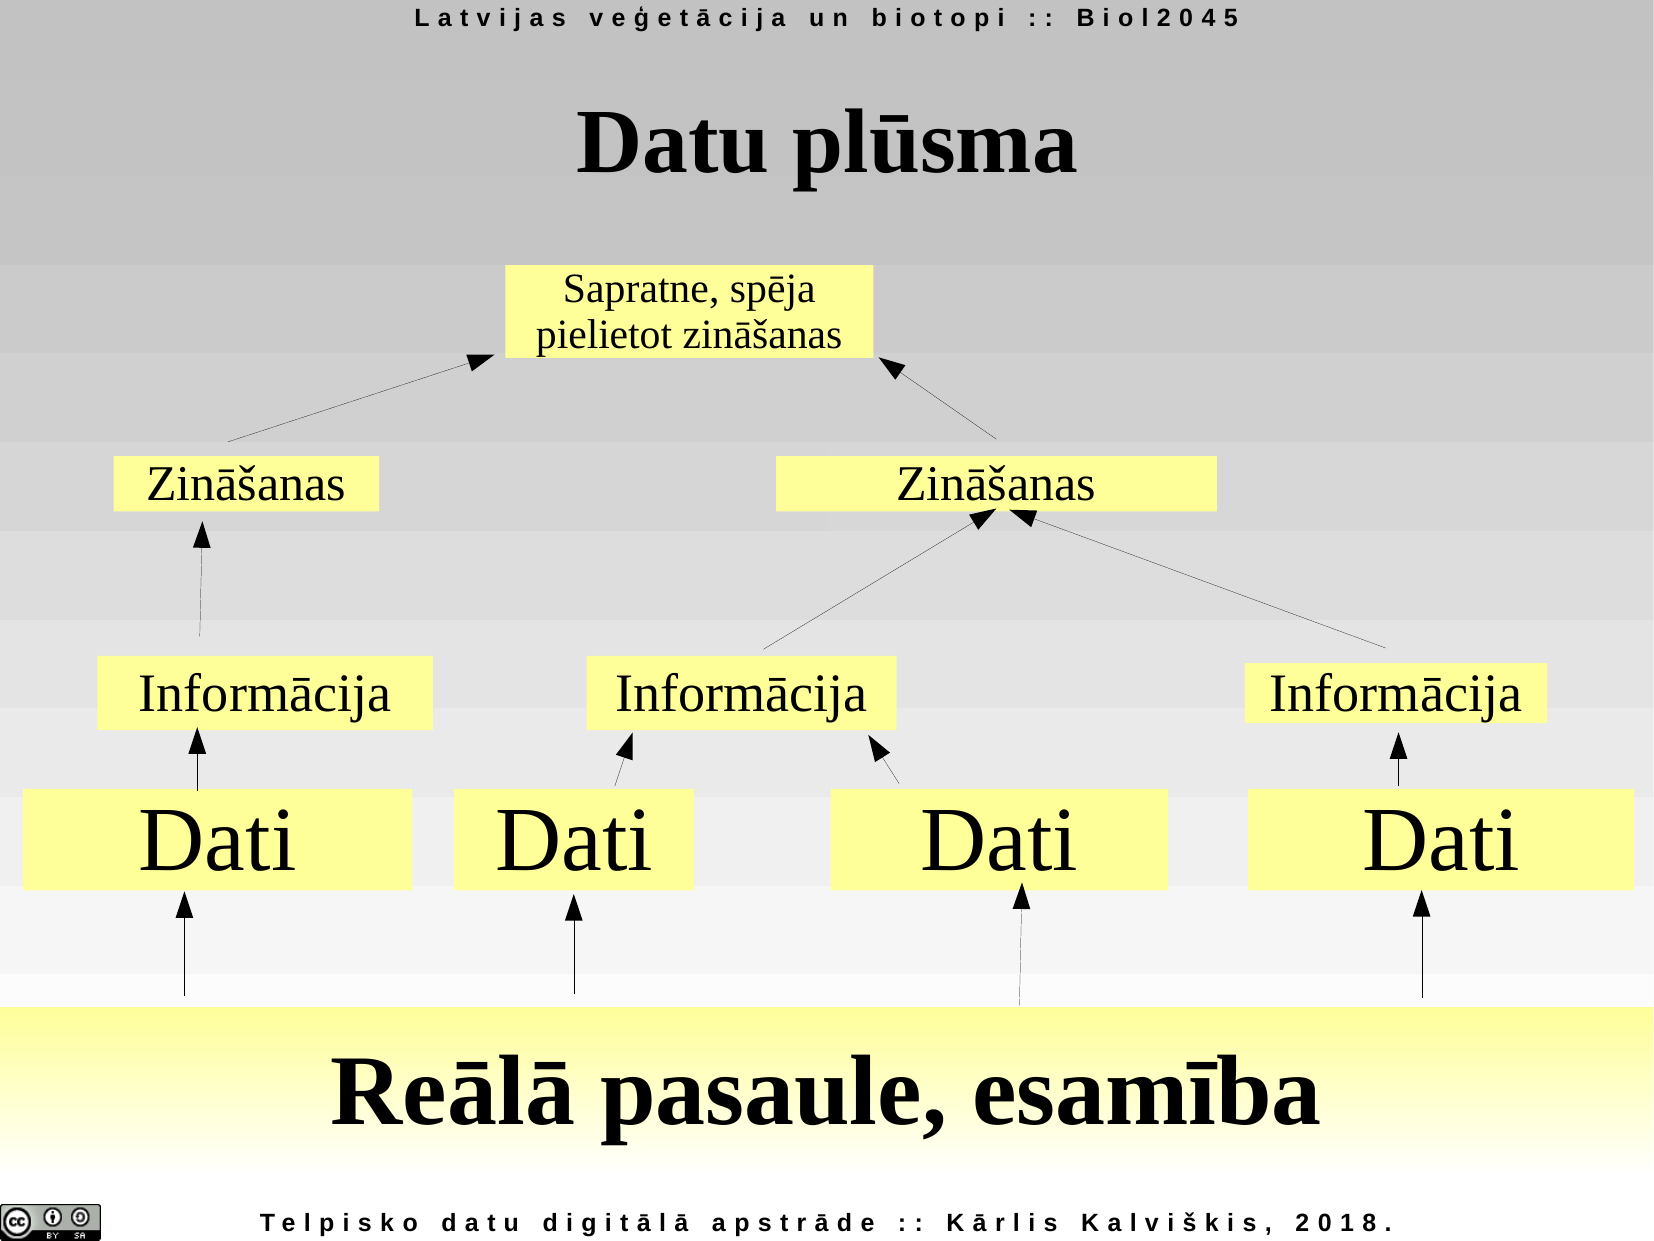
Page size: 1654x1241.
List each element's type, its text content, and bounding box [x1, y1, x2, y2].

text_box Reālā pasaule, esamība [0, 1007, 1654, 1174]
text_box Dati [454, 788, 695, 891]
picture [0, 1174, 1654, 1241]
picture [0, 0, 1654, 1007]
text_box Informācija [97, 655, 433, 731]
text_box Dati [1248, 788, 1635, 891]
text_box Informācija [586, 655, 897, 731]
text_box Zināšanas [776, 456, 1217, 512]
text_box Informācija [1244, 663, 1548, 724]
text_box Dati [23, 788, 413, 891]
text_box Zināšanas [113, 456, 380, 512]
text_box Dati [830, 788, 1169, 891]
text_box Sapratne, spēja pielietot zināšanas [505, 265, 874, 358]
title Datu plūsma [59, 37, 1596, 246]
